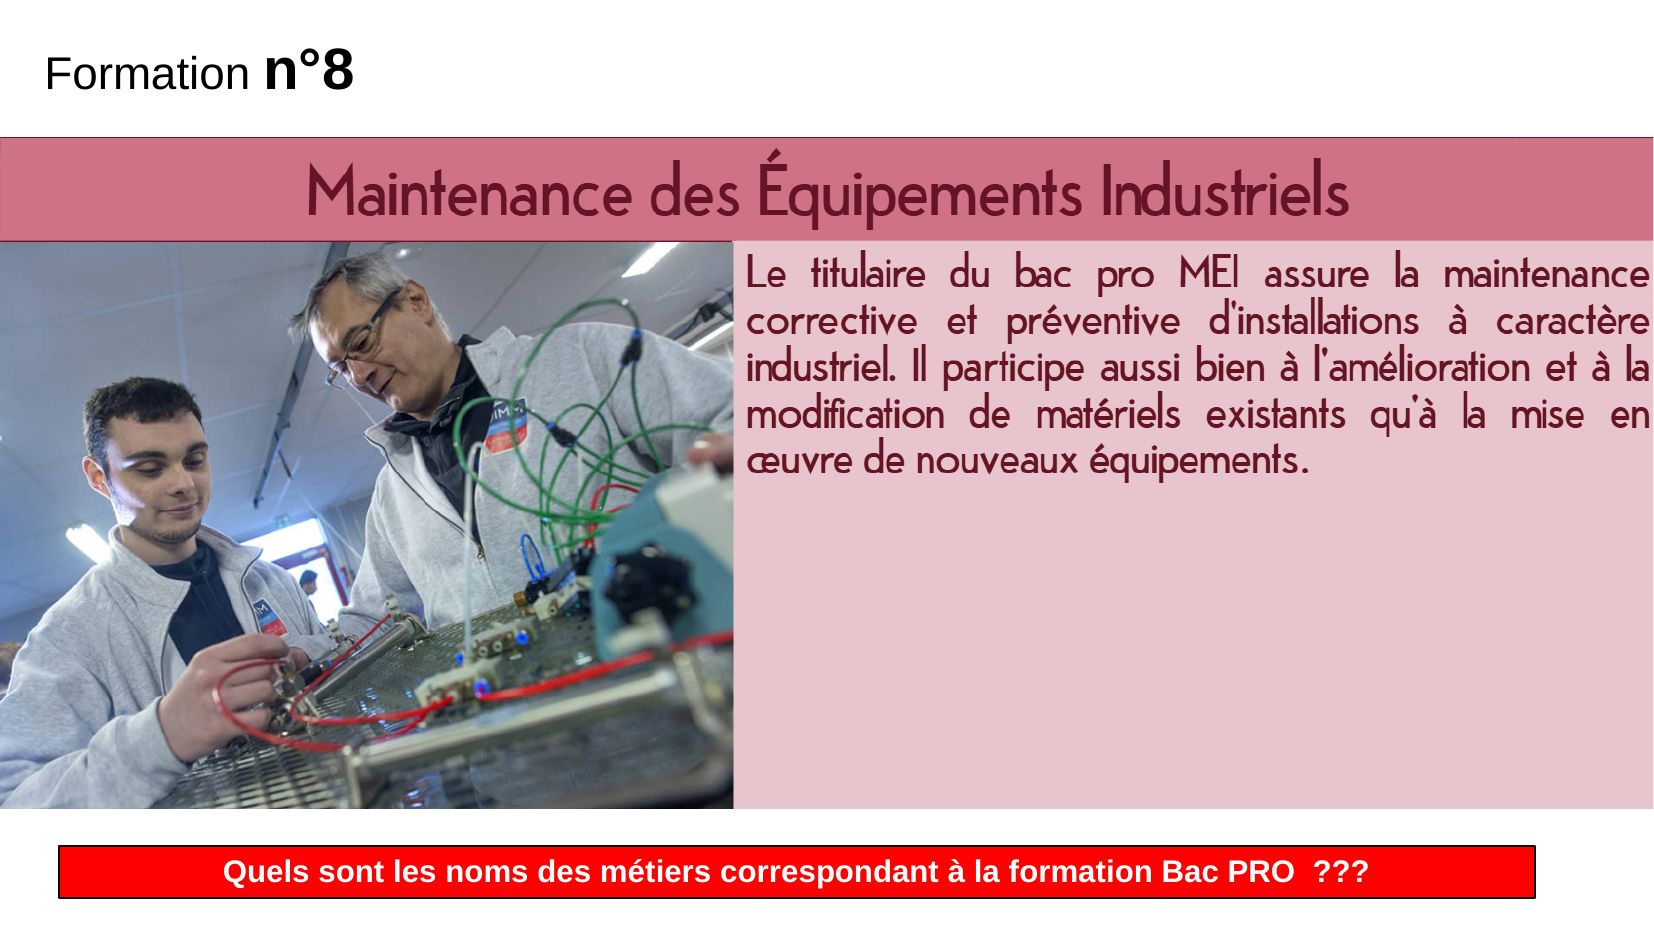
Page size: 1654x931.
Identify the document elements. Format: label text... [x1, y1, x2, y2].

text_box Quels sont les noms des métiers correspondant à la formation Bac PRO ??? [59, 846, 1536, 898]
text_box Formation n°8 [29, 29, 473, 110]
picture [0, 137, 1654, 809]
